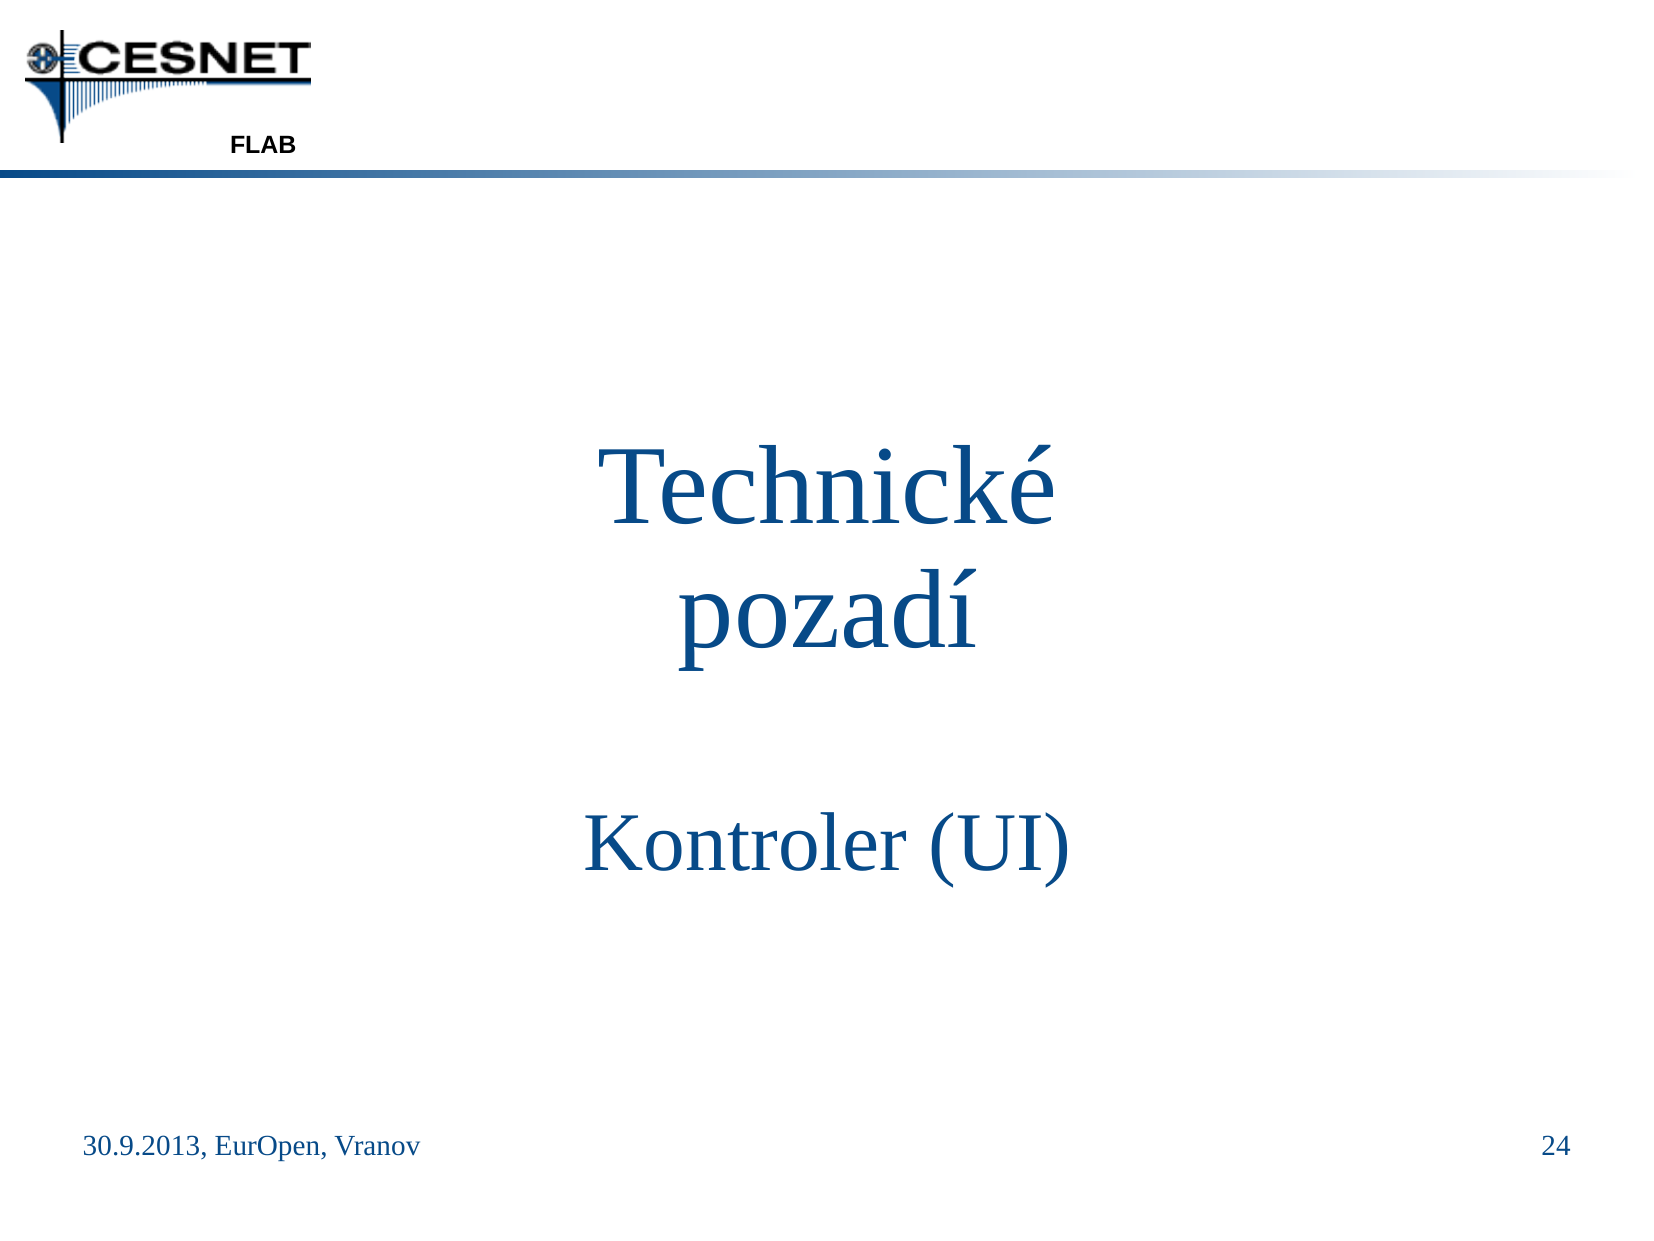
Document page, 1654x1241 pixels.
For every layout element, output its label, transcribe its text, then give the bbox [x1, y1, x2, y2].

picture [25, 30, 311, 143]
text_box Technické pozadí Kontroler (UI) [366, 422, 1290, 889]
